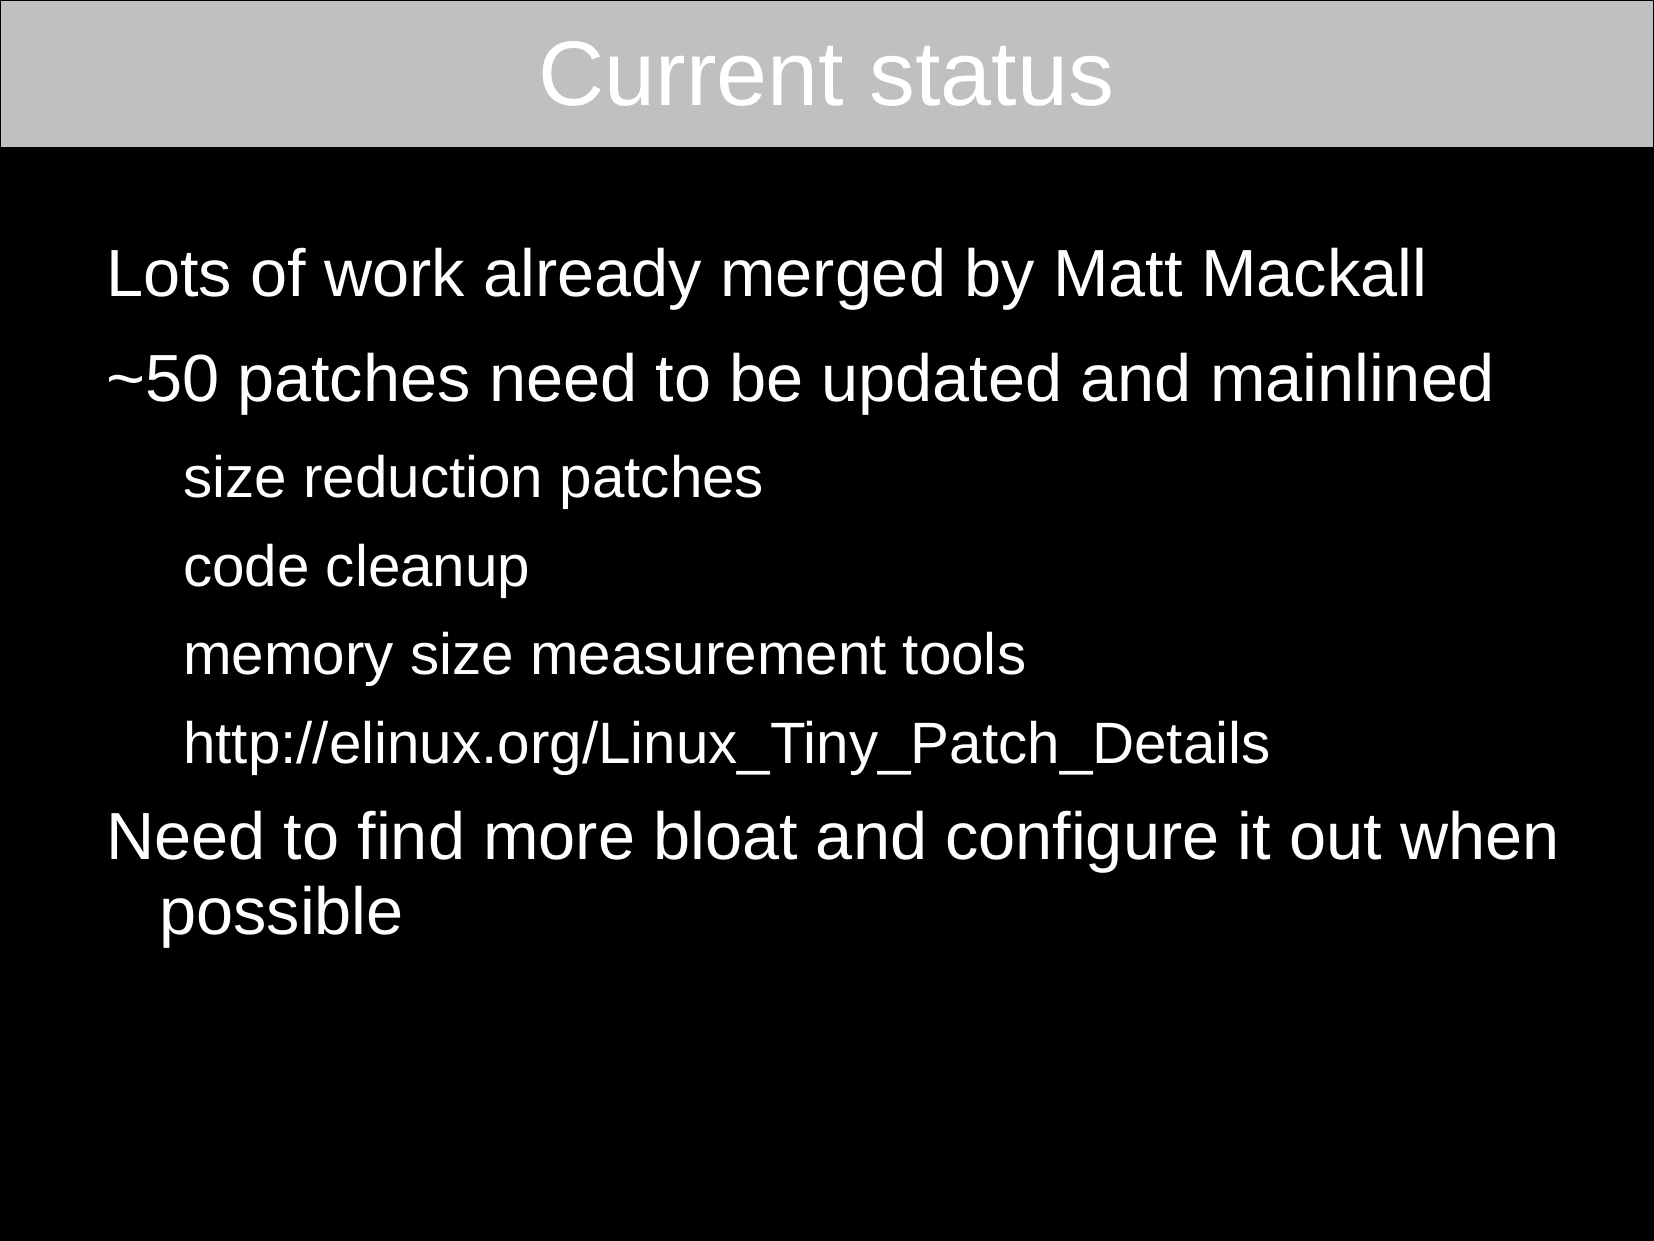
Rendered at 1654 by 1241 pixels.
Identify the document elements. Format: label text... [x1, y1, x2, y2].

title Current status [0, 0, 1654, 148]
list Lots of work already merged by Matt Mackall ~50 patches need to be updated and mainlined size reduction patches code cleanup memory size measurement tools http://elinux.org/Linux_Tiny_Patch_Details Need to find more bloat and configure it out when possible [88, 236, 1577, 1055]
